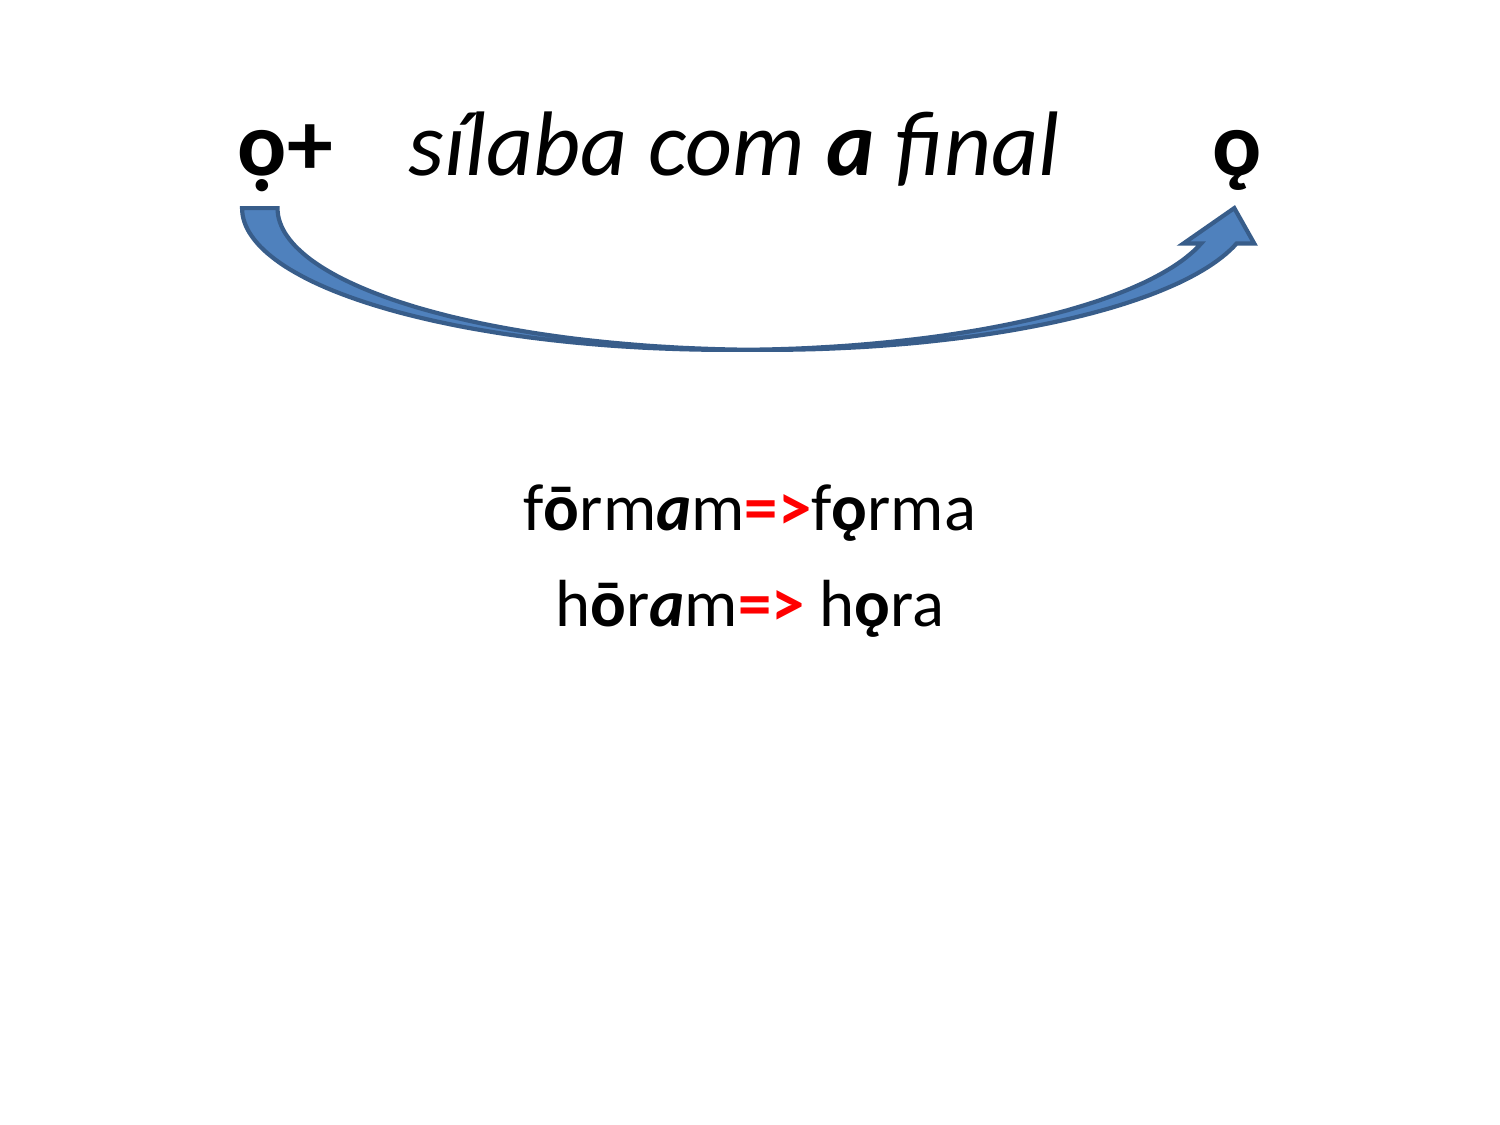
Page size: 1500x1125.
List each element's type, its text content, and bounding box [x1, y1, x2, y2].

list fōrmam=>fǫrma hōram=> hǫra [75, 262, 1426, 1005]
text_box [242, 208, 1255, 350]
title ọ+ sílaba com a final ǫ [75, 45, 1426, 233]
list fōrmam=>fǫrma hōram=> hǫra [316, 262, 1178, 349]
